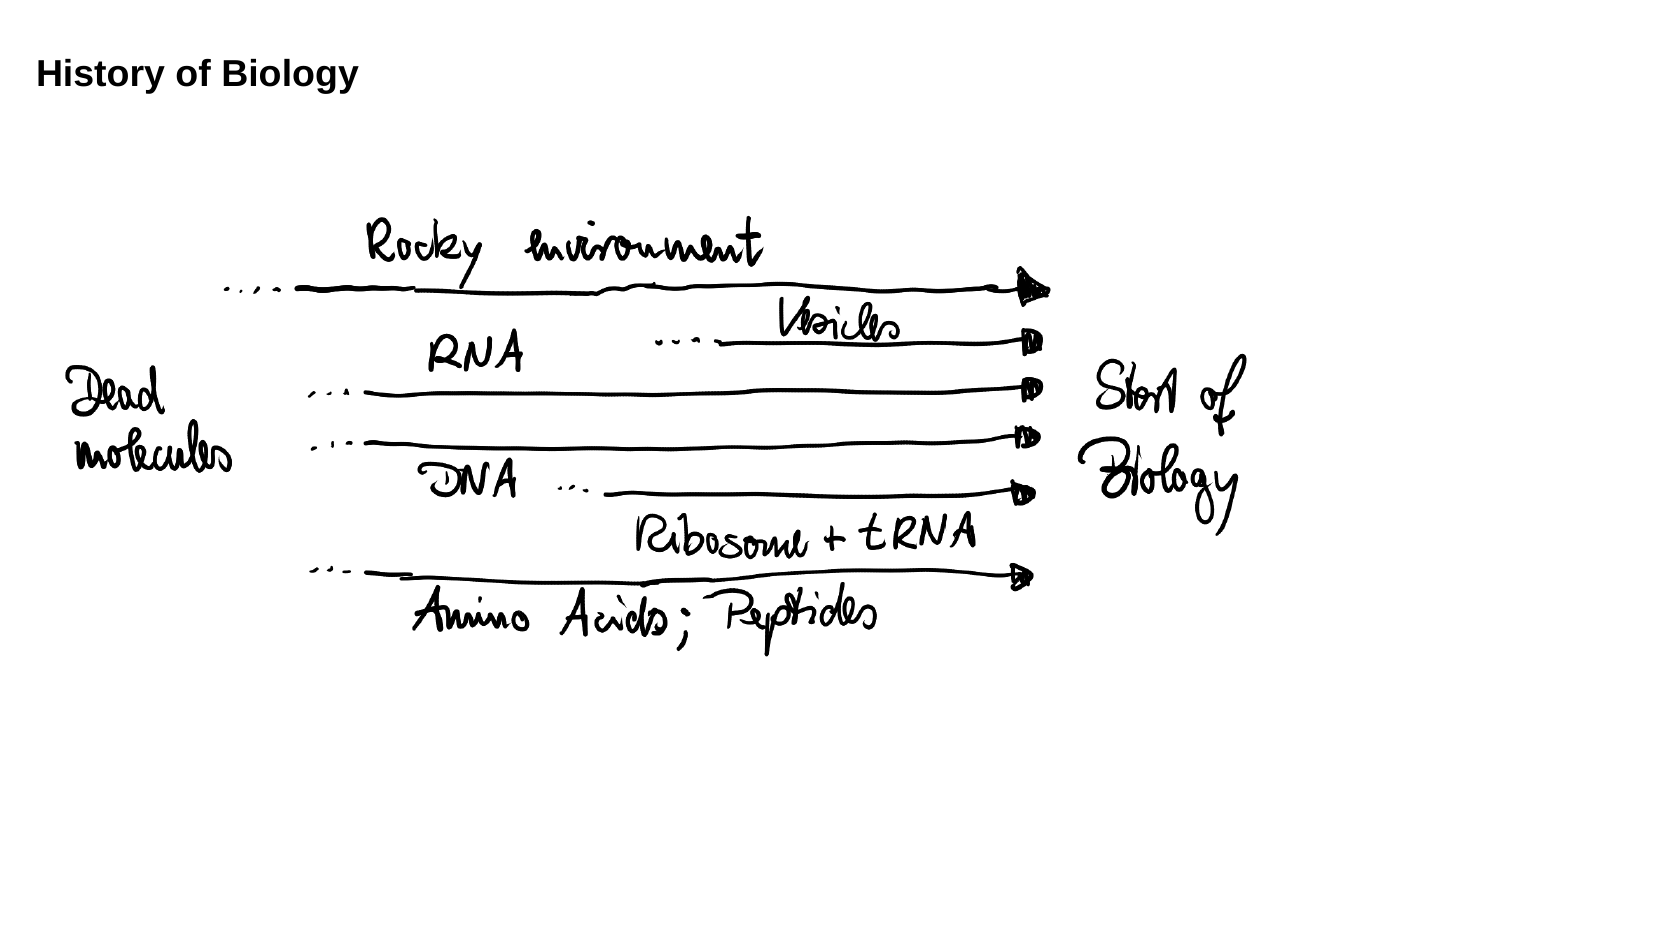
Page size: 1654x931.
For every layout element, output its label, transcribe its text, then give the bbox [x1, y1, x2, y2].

text_box History of Biology [21, 45, 532, 103]
picture [52, 202, 1259, 669]
